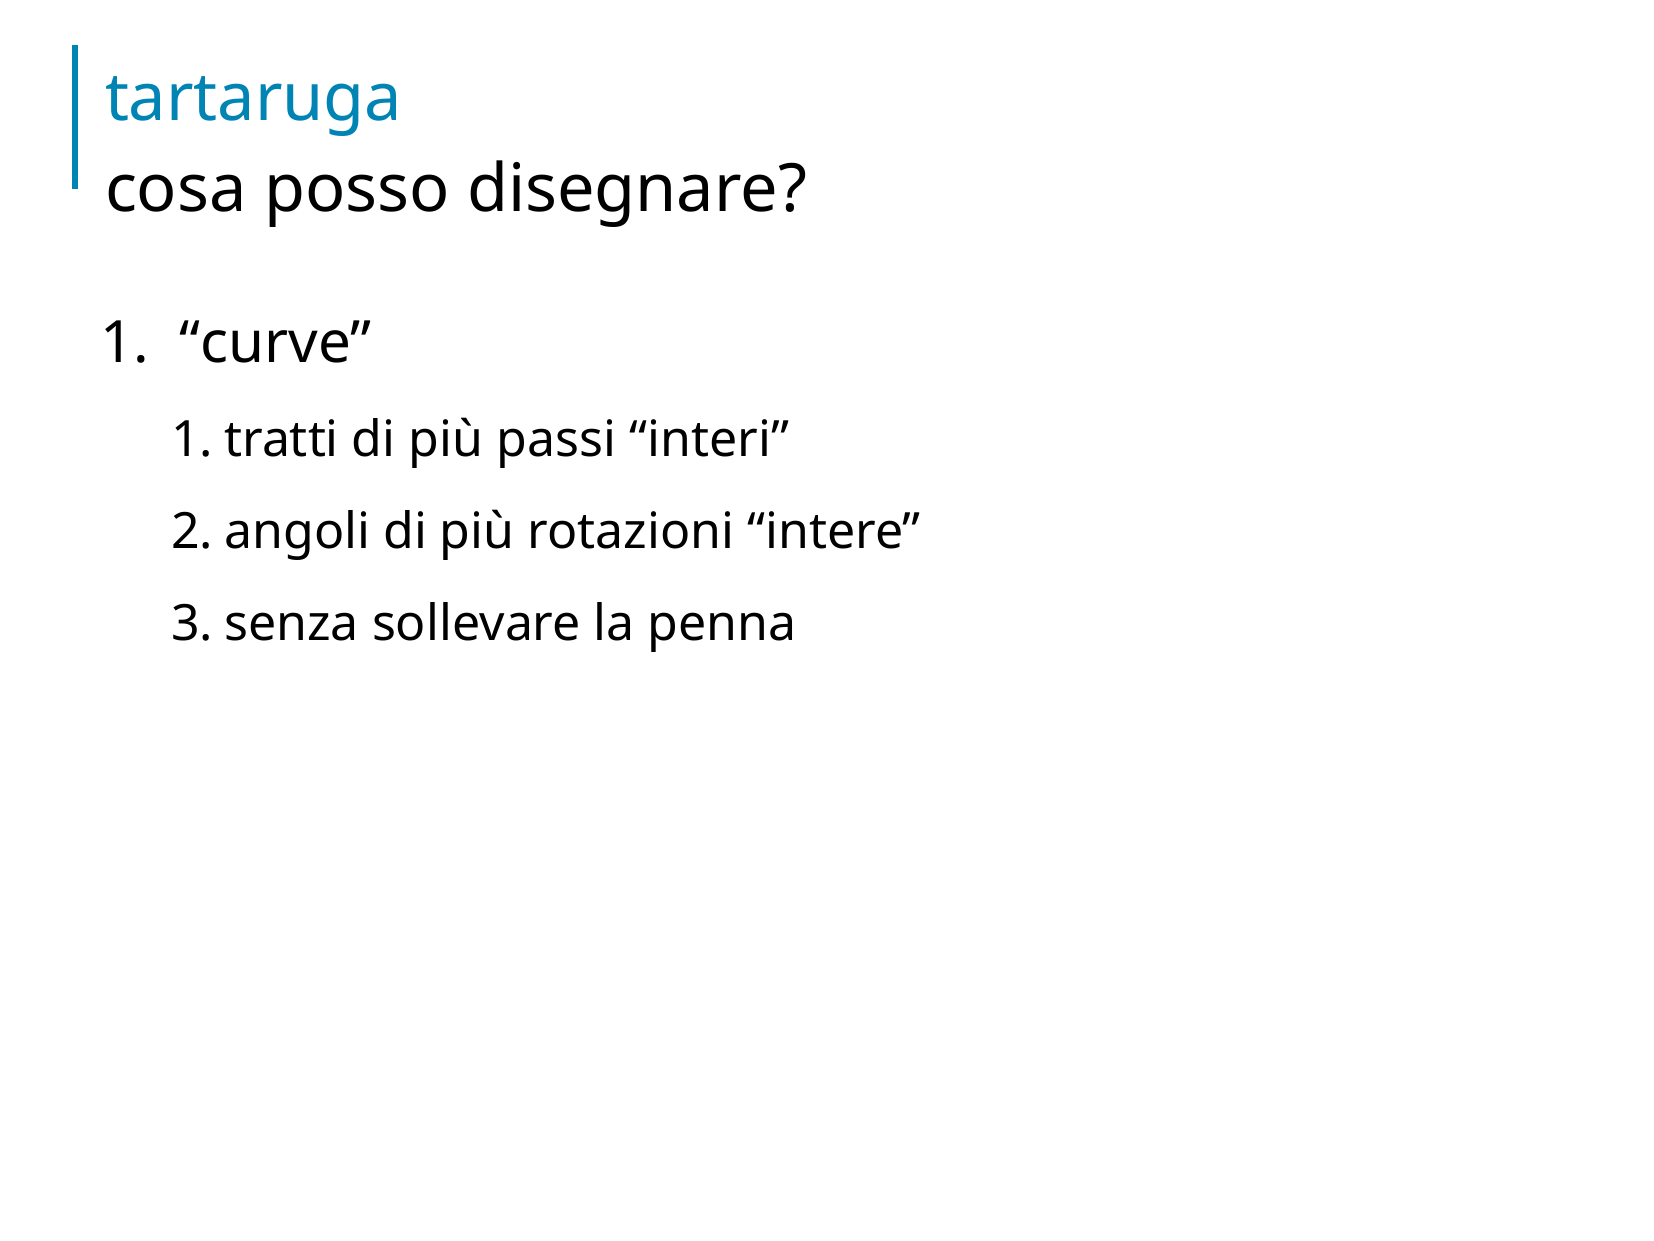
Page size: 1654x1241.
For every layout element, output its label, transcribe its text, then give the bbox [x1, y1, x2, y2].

list “curve” tratti di più passi “interi” angoli di più rotazioni “intere” senza sollevare la penna [82, 300, 1571, 1126]
title tartaruga cosa posso disegnare? [105, 49, 1571, 200]
